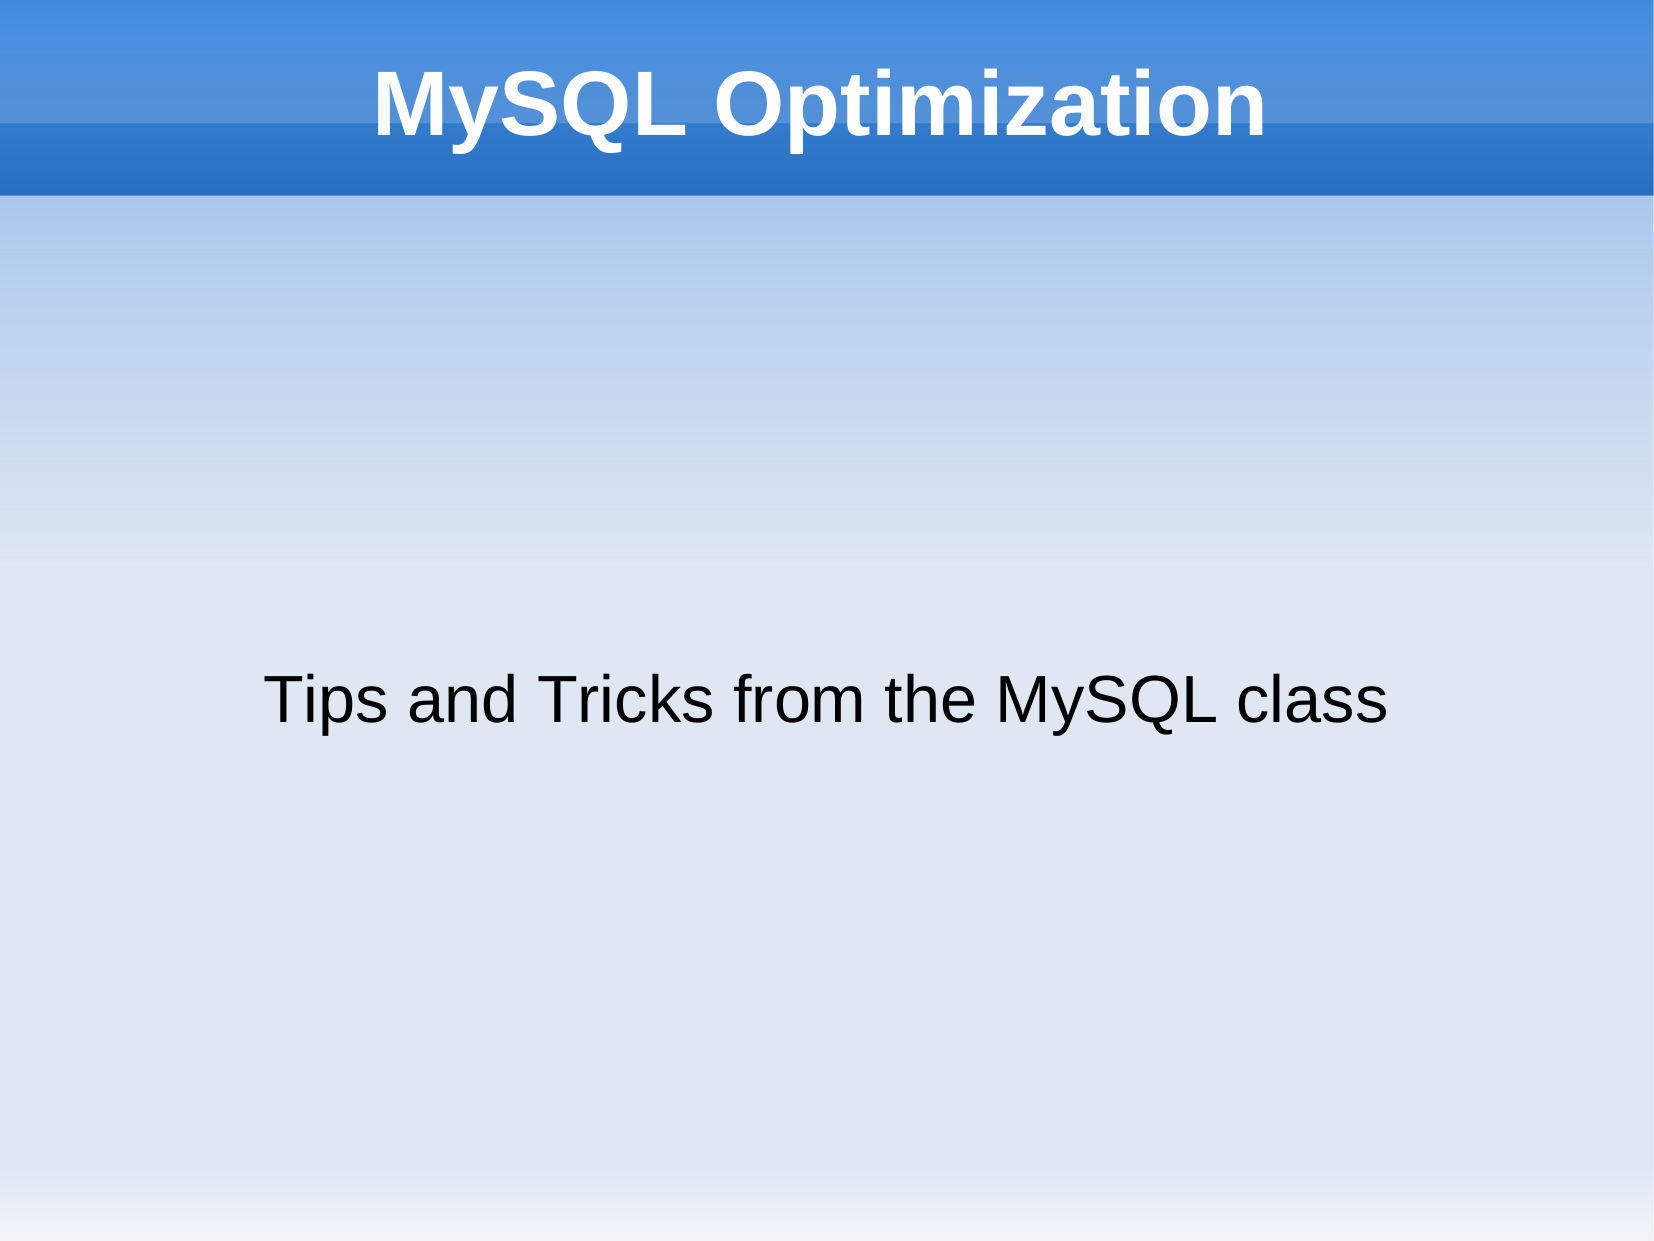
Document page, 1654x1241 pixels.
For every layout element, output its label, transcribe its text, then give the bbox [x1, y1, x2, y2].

subtitle Tips and Tricks from the MySQL class [82, 290, 1571, 1109]
picture [0, 0, 1654, 1241]
title MySQL Optimization [76, 0, 1565, 208]
